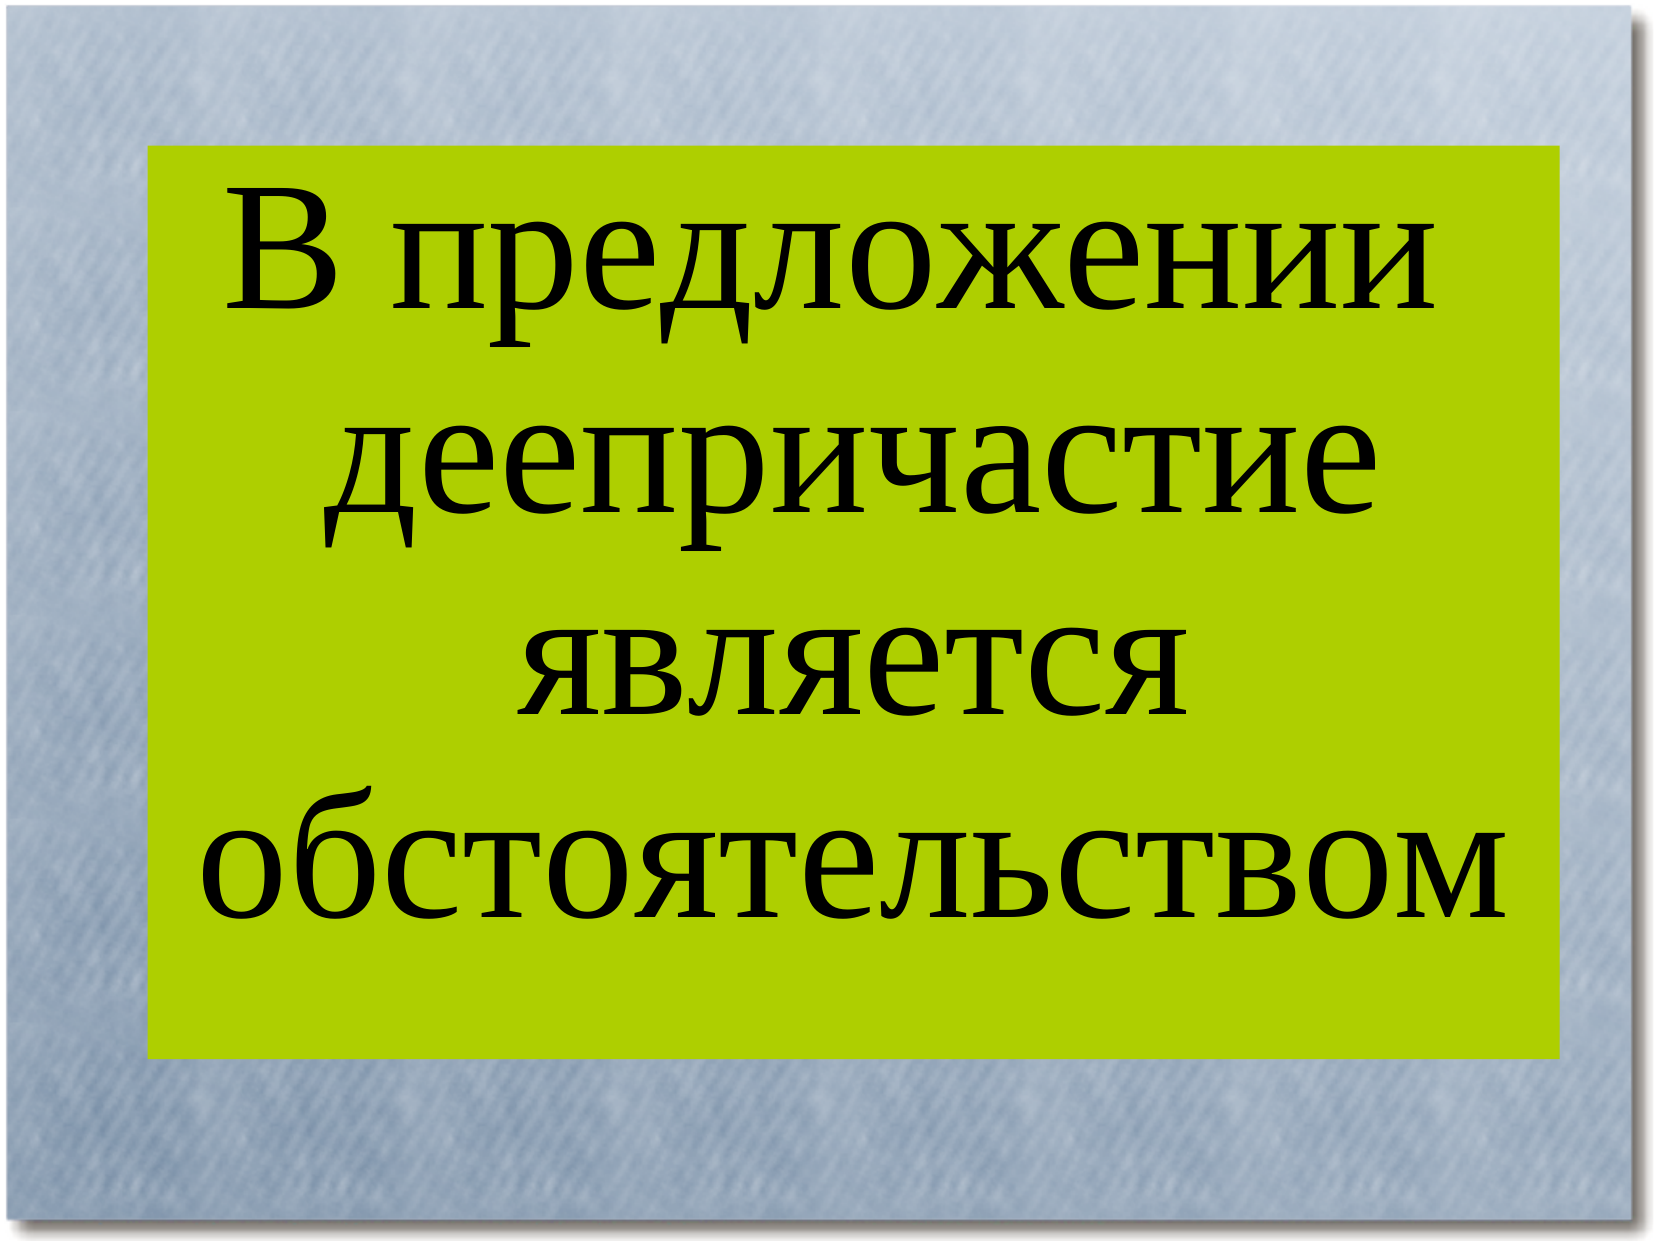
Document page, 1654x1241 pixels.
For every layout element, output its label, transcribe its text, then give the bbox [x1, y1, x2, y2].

title В предложении деепричастие является обстоятельством [147, 145, 1560, 1060]
picture [0, 0, 1654, 1241]
